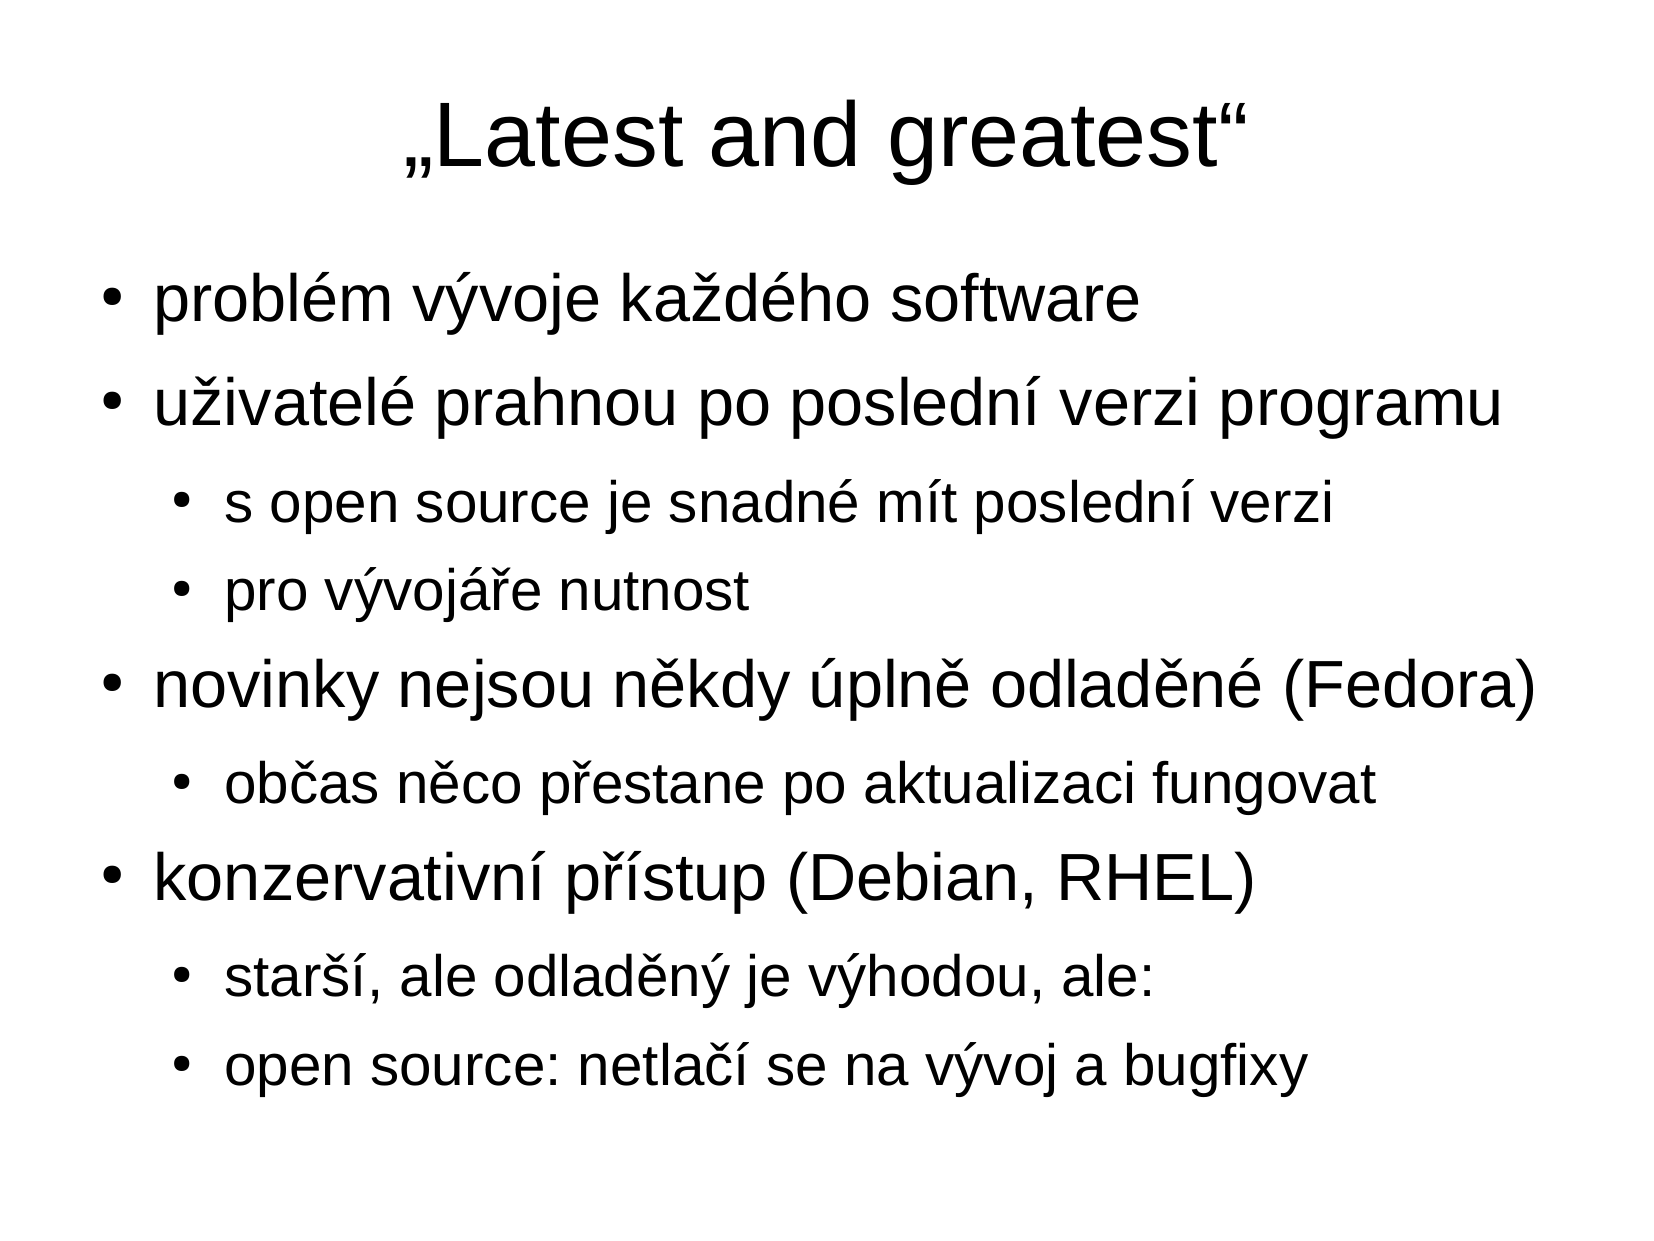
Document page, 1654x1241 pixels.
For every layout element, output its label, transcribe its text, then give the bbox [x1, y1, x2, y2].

list problém vývoje každého software uživatelé prahnou po poslední verzi programu s open source je snadné mít poslední verzi pro vývojáře nutnost novinky nejsou někdy úplně odladěné (Fedora) občas něco přestane po aktualizaci fungovat konzervativní přístup (Debian, RHEL) starší, ale odladěný je výhodou, ale: open source: netlačí se na vývoj a bugfixy [82, 260, 1571, 1098]
title „Latest and greatest“ [82, 39, 1571, 232]
